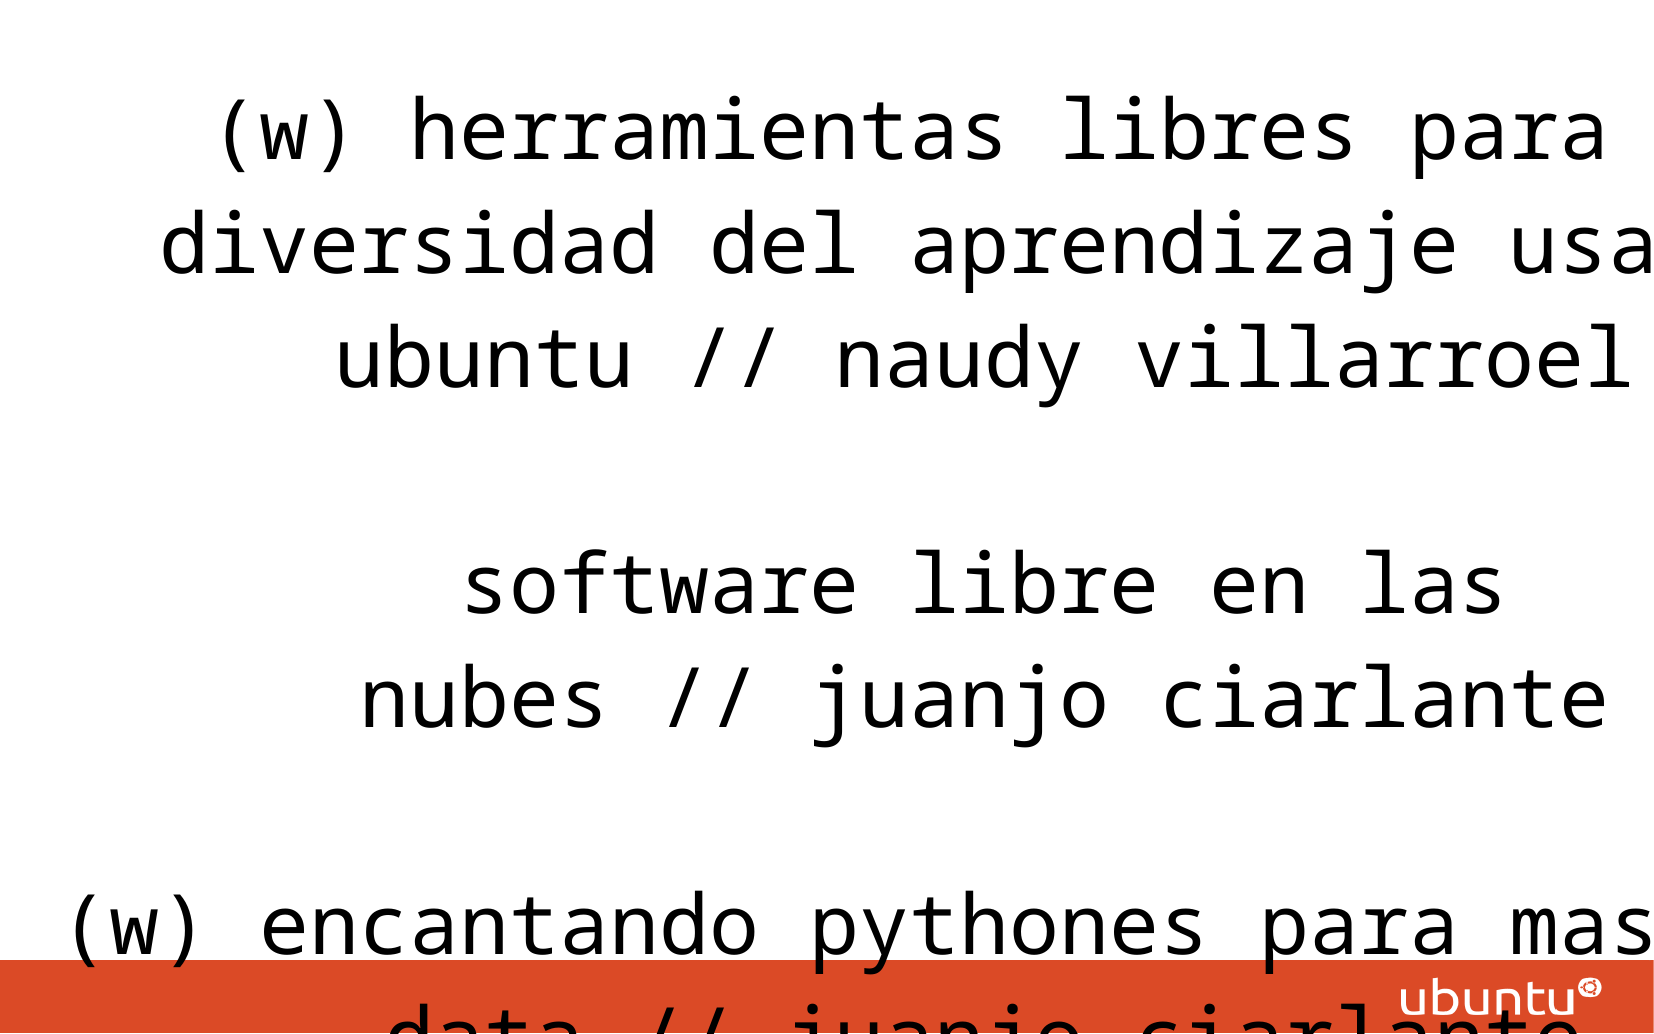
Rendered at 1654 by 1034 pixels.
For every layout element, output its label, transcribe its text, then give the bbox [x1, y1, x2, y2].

text_box (w) herramientas libres para la diversidad del aprendizaje usando ubuntu // naudy villarroel software libre en las nubes // juanjo ciarlante (w) encantando pythones para masticar data // juanjo ciarlante [44, 63, 1620, 830]
picture [951, 1028, 969, 1033]
picture [399, 1028, 417, 1033]
picture [0, 960, 1654, 1033]
picture [1049, 1028, 1069, 1033]
picture [1549, 1028, 1568, 1033]
picture [1451, 1028, 1469, 1033]
